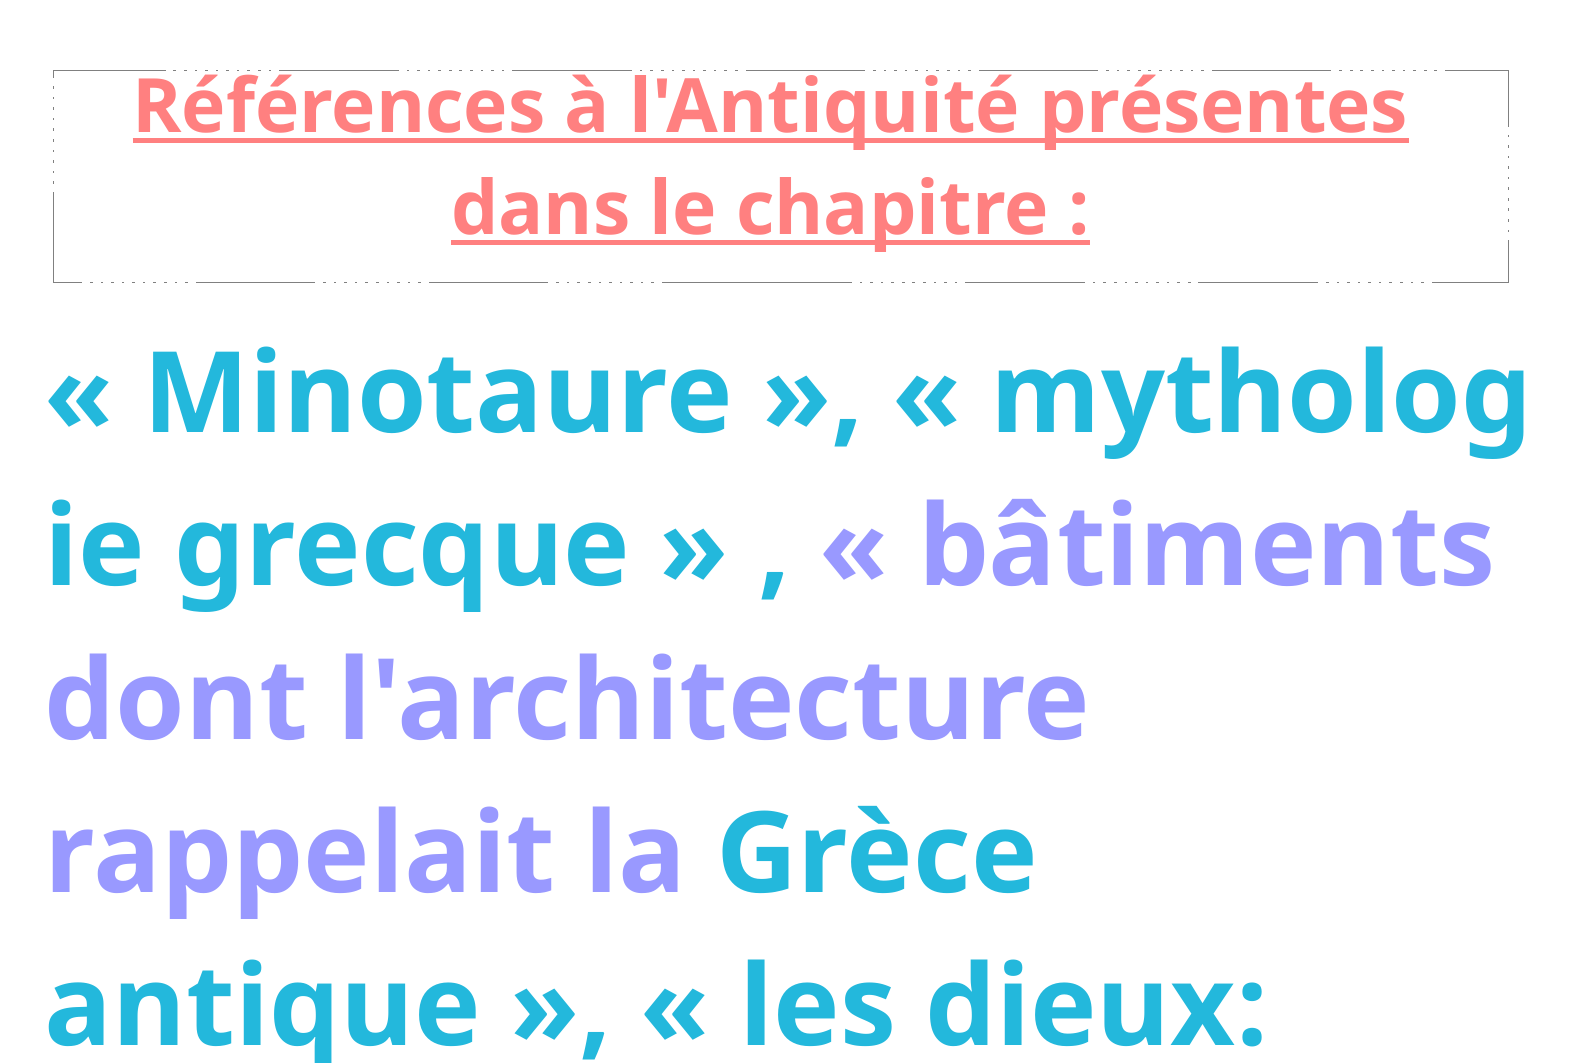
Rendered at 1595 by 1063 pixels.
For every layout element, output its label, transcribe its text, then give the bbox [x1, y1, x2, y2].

title Références à l'Antiquité présentes dans le chapitre : [53, 48, 1489, 202]
text_box « Minotaure », « mythologie grecque » , « bâtiments dont l'architecture rappelait la Grèce antique », « les dieux: Dionysos » , « le mont Olympe » . [29, 202, 1571, 843]
